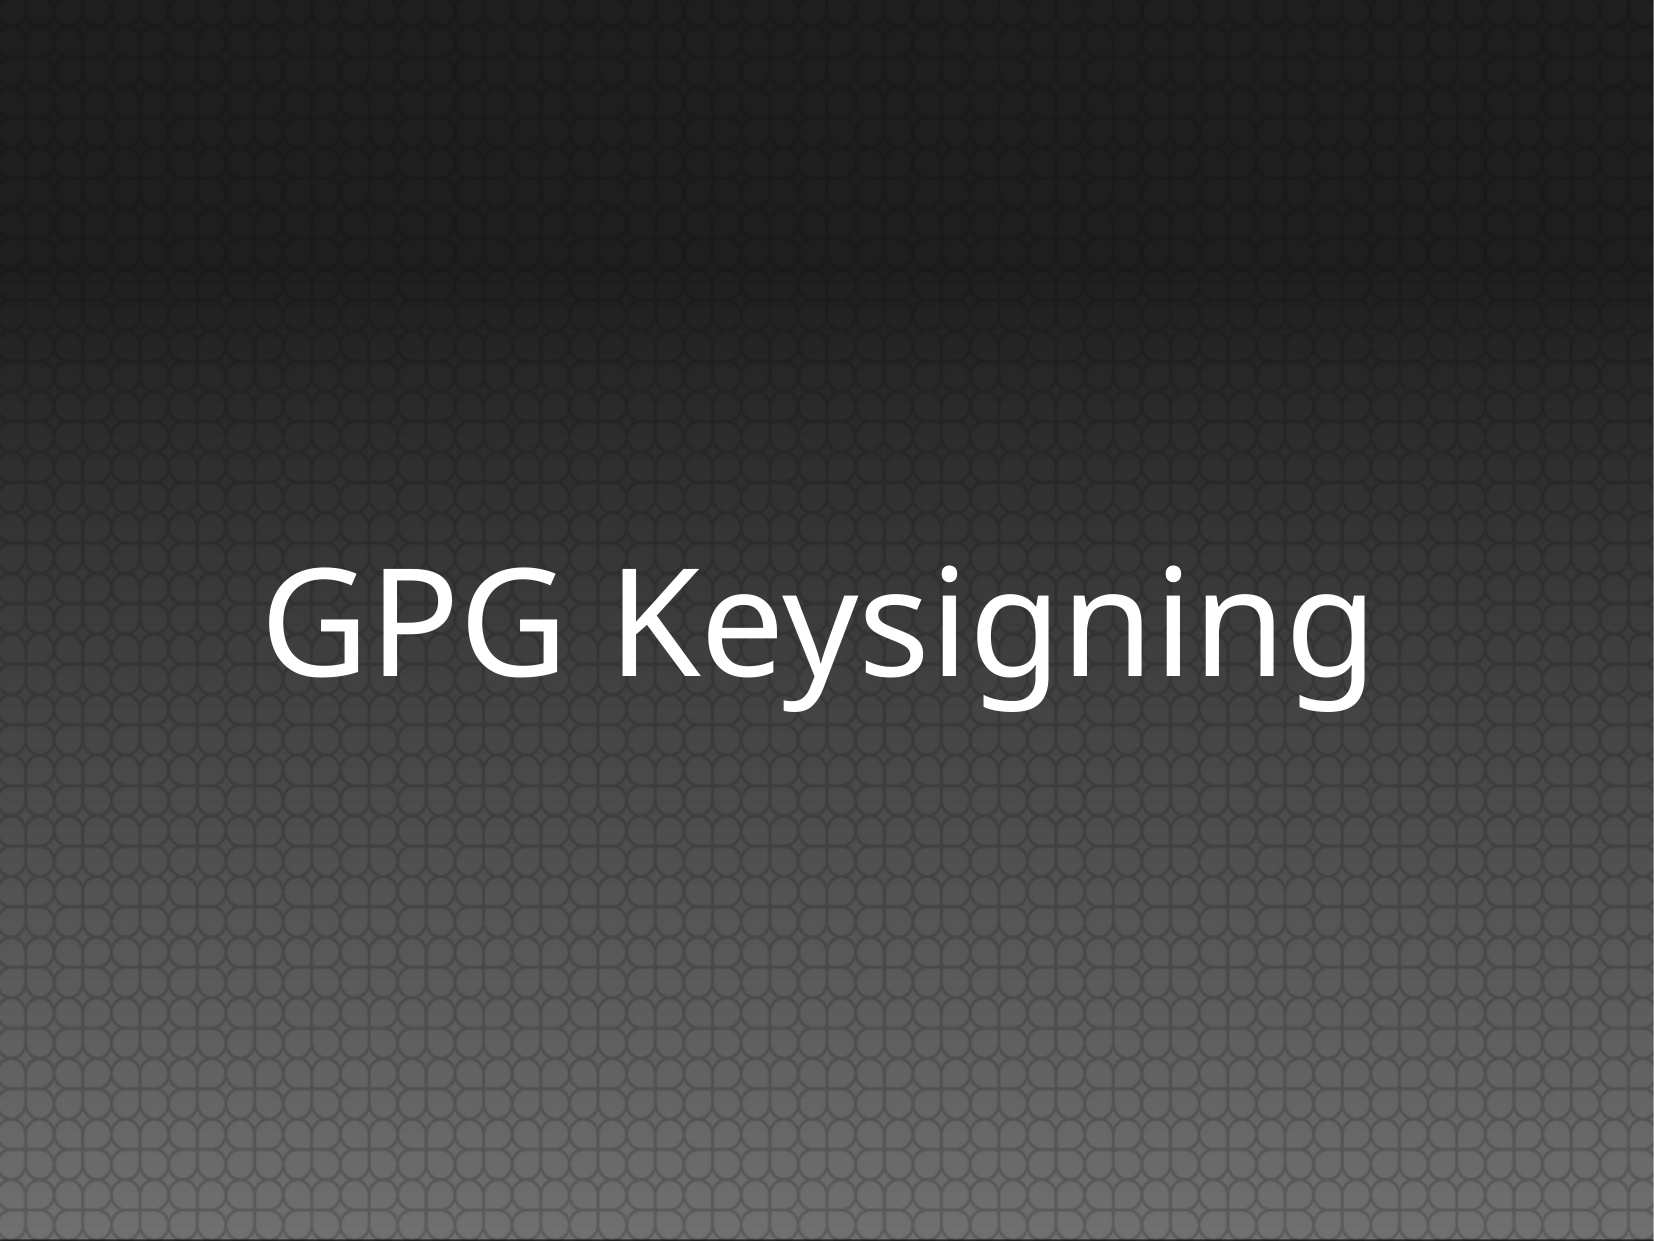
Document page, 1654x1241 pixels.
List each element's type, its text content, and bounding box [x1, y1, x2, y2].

picture [0, 0, 1654, 1241]
title GPG Keysigning [75, 525, 1564, 713]
